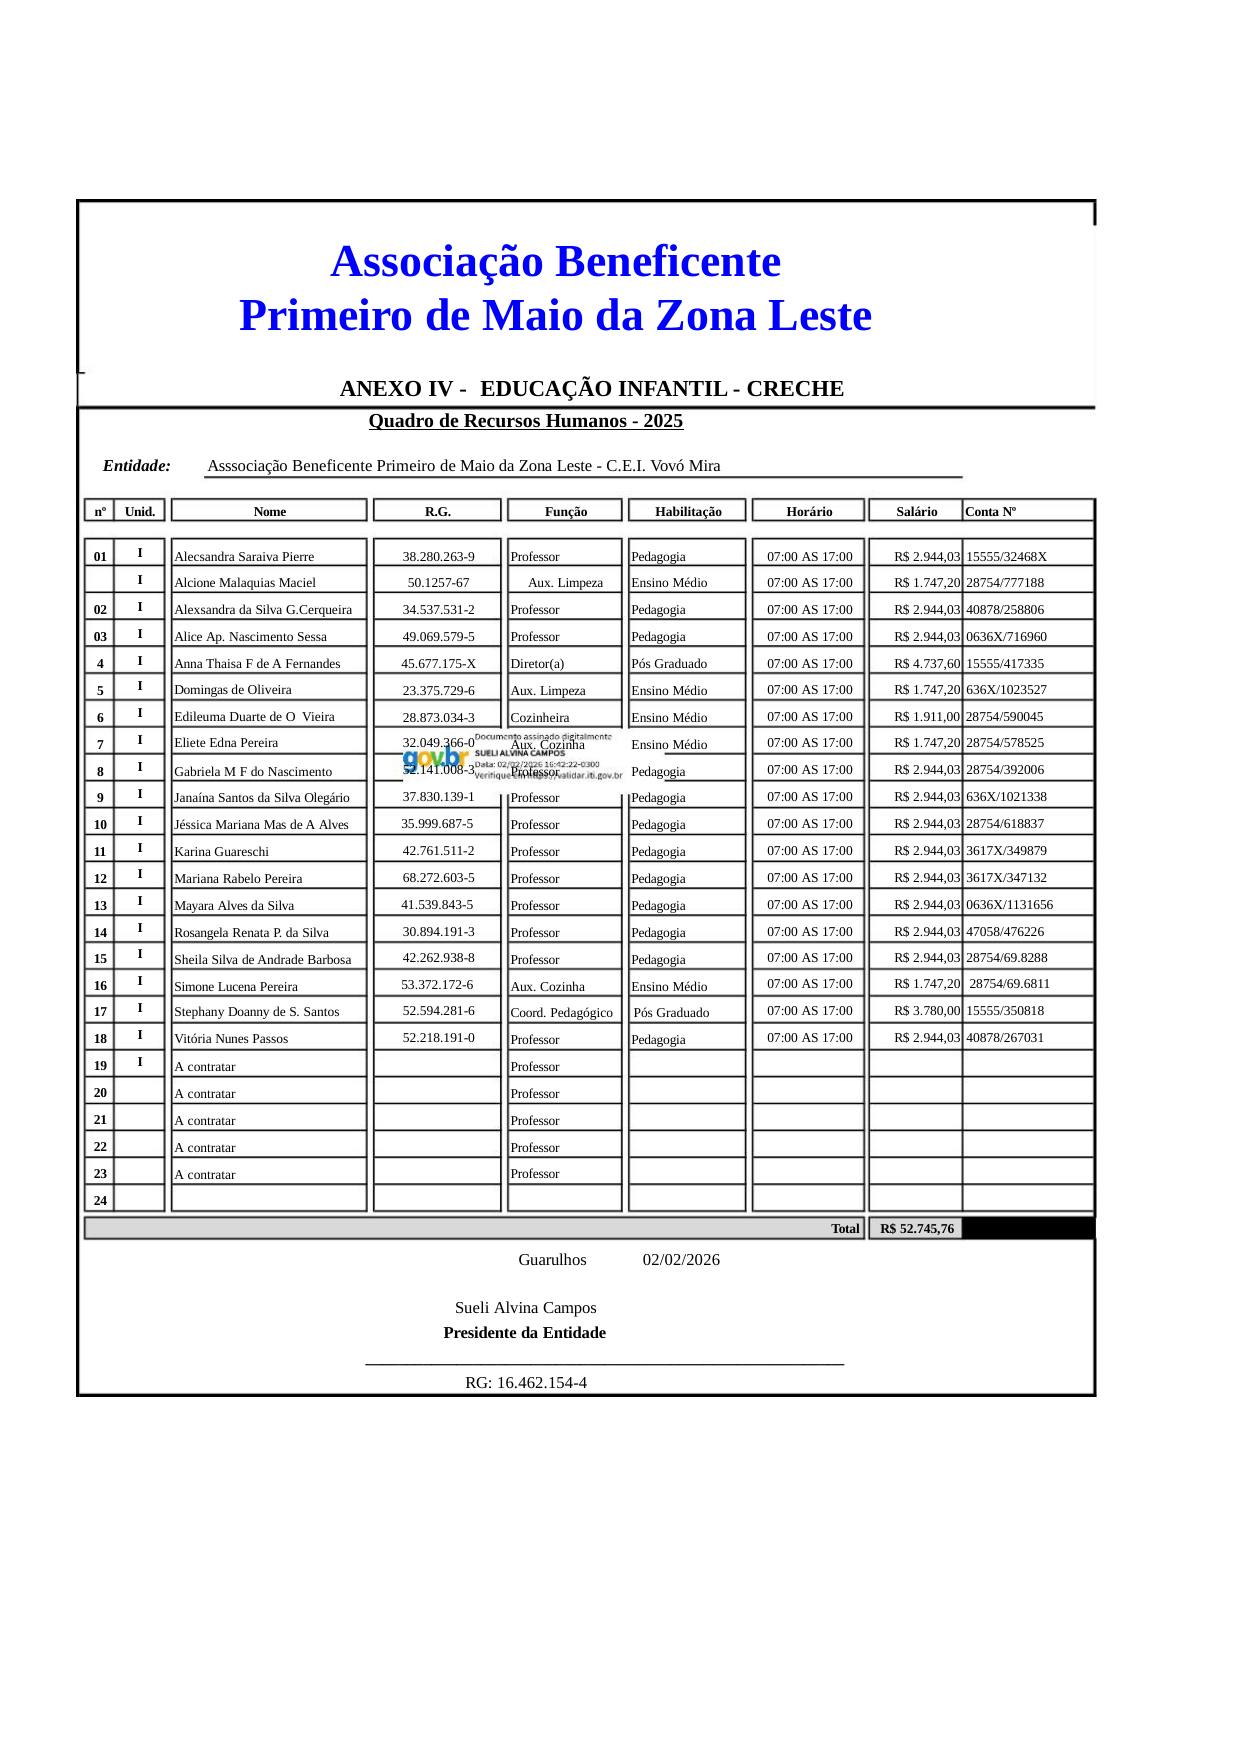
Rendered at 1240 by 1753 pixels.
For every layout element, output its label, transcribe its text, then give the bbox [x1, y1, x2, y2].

text_box Aux. Cozinha [510, 979, 609, 994]
text_box Professor [510, 791, 586, 806]
text_box Função [545, 504, 594, 519]
text_box Habilitação [655, 504, 731, 519]
text_box Pedagogia [631, 1032, 712, 1048]
text_box Entidade: [102, 457, 188, 476]
text_box Guarulhos [518, 1250, 612, 1269]
text_box Unid. [124, 504, 162, 519]
text_box 02/02/2026 [642, 1250, 743, 1269]
text_box 02 03 4 [93, 602, 114, 672]
text_box Ensino Médio Pedagogia [631, 576, 731, 618]
text_box 6 [97, 710, 110, 725]
text_box Primeiro de Maio da Zona Leste [239, 289, 897, 341]
text_box Salário [896, 504, 944, 519]
text_box Coord. Pedagógico Pós Graduado [510, 1006, 732, 1021]
text_box Pedagogia [631, 817, 712, 833]
text_box 9 [97, 791, 110, 806]
text_box Mariana Rabelo Pereira Mayara Alves da Silva Rosangela Renata P. da Silva Sheila Silva de Andrade Barbosa Simone Lucena Pereira Stephany Doanny de S. Santos Vitória Nunes Passos [174, 871, 374, 1047]
text_box 34.537.531-2 49.069.579-5 45.677.175-X 23.375.729-6 28.873.034-3 32.049.366-0 52.141.008-3 37.830.139-1 35.999.687-5 42.761.511-2 68.272.603-5 41.539.843-5 30.894.191-3 42.262.938-8 53.372.172-6 52.594.281-6 52.218.191-0 [401, 602, 500, 1046]
text_box 7 [97, 737, 110, 752]
text_box I I I I I I I I I I I I I I I I I I I I [137, 545, 149, 1069]
text_box A contratar [174, 1059, 259, 1075]
text_box Pós Graduado Ensino Médio Ensino Médio Ensino Médio Pedagogia [631, 656, 731, 779]
text_box Professor [510, 898, 586, 914]
text_box Associação Beneficente [330, 235, 806, 286]
text_box Nome [253, 504, 293, 519]
text_box 8 [97, 764, 110, 779]
text_box Pedagogia [631, 952, 712, 967]
text_box Professor Aux. Limpeza Professor [510, 549, 629, 618]
text_box Diretor(a) Aux. Limpeza Cozinheira Aux. Cozinha Professor [510, 656, 611, 779]
text_box Professor [510, 844, 586, 860]
text_box nº [94, 504, 113, 519]
text_box Pedagogia [631, 871, 712, 887]
text_box Professor [510, 629, 586, 645]
text_box A contratar [174, 1113, 259, 1129]
text_box Pedagogia [631, 925, 712, 941]
text_box Alecsandra Saraiva Pierre Alcione Malaquias Maciel Alexsandra da Silva G.Cerqueira Alice Ap. Nascimento Sessa Anna Thaisa F de A Fernandes Domingas de Oliveira Edileuma Duarte de O Vieira Eliete Edna Pereira [174, 549, 374, 751]
text_box Gabriela M F do Nascimento Janaína Santos da Silva Olegário Jéssica Mariana Mas de A Alves Karina Guareschi [174, 764, 373, 860]
text_box Professor [510, 925, 586, 941]
text_box R$ 2.944,03 15555/32468X R$ 1.747,20 28754/777188 R$ 2.944,03 40878/258806 R$ 2.944,03 0636X/716960 R$ 4.737,60 15555/417335 R$ 1.747,20 636X/1023527 R$ 1.911,00 28754/590045 R$ 1.747,20 28754/578525 R$ 2.944,03 28754/392006 R$ 2.944,03 636X/1021338 R$ 2.944,03 28754/618837 R$ 2.944,03 3617X/349879 R$ 2.944,03 3617X/347132 R$ 2.944,03 0636X/1131656 R$ 2.944,03 47058/476226 R$ 2.944,03 28754/69.8288 R$ 1.747,20 28754/69.6811 R$ 3.780,00 15555/350818 R$ 2.944,03 40878/267031 [894, 549, 1077, 1046]
text_box ANEXO IV - EDUCAÇÃO INFANTIL - CRECHE Quadro de Recursos Humanos - 2025 [339, 376, 870, 432]
text_box 10 11 12 13 14 15 16 17 18 19 20 21 22 23 24 [93, 817, 114, 1208]
text_box Sueli Alvina Campos [455, 1298, 619, 1317]
text_box Pedagogia [631, 898, 712, 914]
text_box Professor [510, 952, 586, 967]
text_box Professor [510, 871, 586, 887]
text_box A contratar [174, 1167, 259, 1182]
text_box R.G. [425, 504, 458, 519]
text_box 38.280.263-9 50.1257-67 [402, 549, 499, 591]
text_box RG: 16.462.154-4 [465, 1373, 609, 1392]
text_box Pedagogia [631, 791, 712, 806]
text_box Total [831, 1221, 868, 1237]
text_box Professor [510, 817, 586, 833]
text_box 5 [97, 683, 110, 699]
text_box Conta Nº [965, 504, 1024, 519]
text_box Asssociação Beneficente Primeiro de Maio da Zona Leste - C.E.I. Vovó Mira [207, 457, 737, 476]
text_box 01 [93, 549, 114, 564]
text_box Ensino Médio [631, 979, 731, 994]
text_box Horário [786, 504, 839, 519]
text_box 07:00 AS 17:00 07:00 AS 17:00 07:00 AS 17:00 07:00 AS 17:00 07:00 AS 17:00 07:00 AS 17:00 07:00 AS 17:00 07:00 AS 17:00 07:00 AS 17:00 07:00 AS 17:00 07:00 AS 17:00 07:00 AS 17:00 07:00 AS 17:00 07:00 AS 17:00 07:00 AS 17:00 07:00 AS 17:00 07:00 AS 17:00 07:00 AS 17:00 07:00 AS 17:00 [767, 549, 876, 1046]
text_box __________________________________________________________ [366, 1348, 864, 1367]
text_box [76, 199, 1097, 1397]
text_box A contratar [174, 1086, 259, 1102]
text_box R$ 52.745,76 [880, 1221, 964, 1237]
text_box Pedagogia [631, 549, 712, 564]
text_box Pedagogia [631, 629, 712, 645]
text_box Professor Professor Professor Professor Professor Professor [510, 1032, 586, 1181]
text_box Presidente da Entidade [443, 1324, 630, 1343]
text_box Pedagogia [631, 844, 712, 860]
text_box A contratar [174, 1140, 259, 1156]
